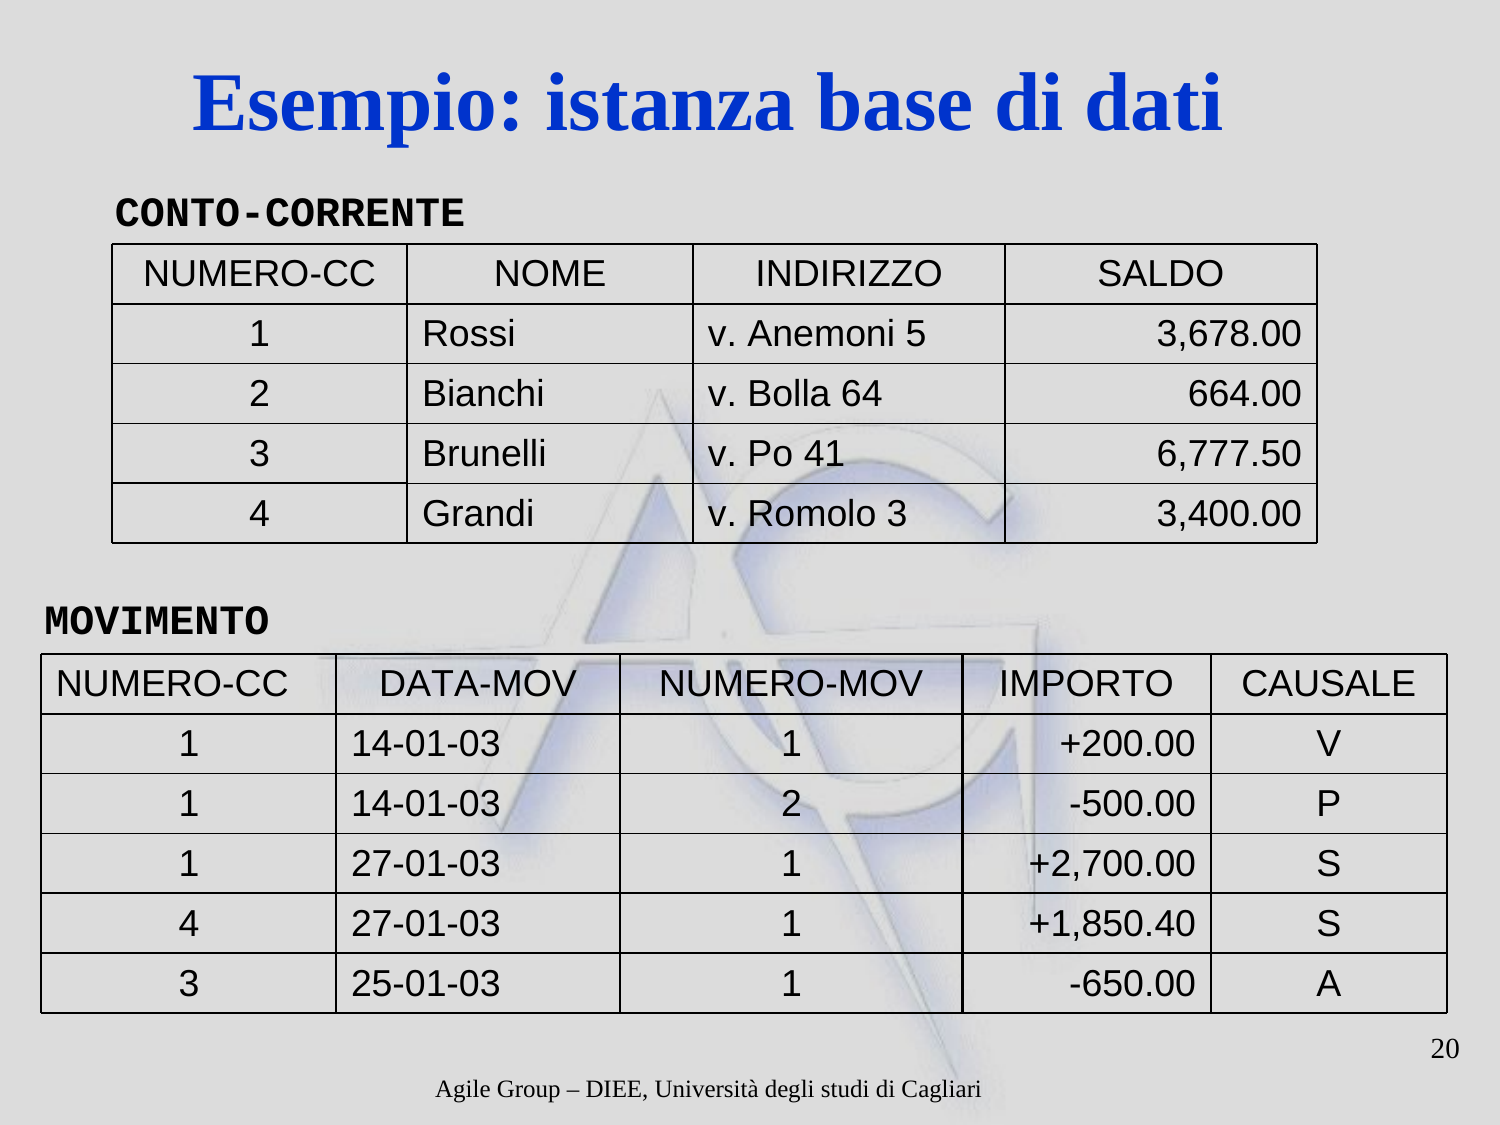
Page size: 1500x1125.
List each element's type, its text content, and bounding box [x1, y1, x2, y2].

text_box 25-01-03 [337, 954, 619, 1012]
text_box INDIRIZZO [694, 245, 1004, 303]
text_box 1 [621, 954, 961, 1012]
text_box SALDO [1006, 245, 1316, 303]
text_box DATA-MOV [337, 655, 619, 713]
text_box 664.00 [1006, 364, 1316, 423]
text_box 14-01-03 [337, 715, 619, 773]
text_box 4 [42, 894, 335, 952]
text_box -500.00 [964, 774, 1210, 833]
text_box v. Bolla 64 [694, 364, 1004, 423]
text_box NUMERO-CC [113, 248, 406, 303]
text_box MOVIMENTO [29, 591, 420, 655]
text_box Bianchi [408, 364, 692, 423]
text_box CONTO-CORRENTE [100, 184, 490, 248]
text_box NUMERO-CC [42, 655, 335, 713]
text_box +1,850.40 [964, 894, 1210, 952]
text_box Brunelli [408, 424, 692, 483]
text_box v. Romolo 3 [694, 484, 1004, 542]
title Esempio: istanza base di dati [29, 8, 1388, 197]
text_box V [1212, 715, 1446, 773]
text_box 1 [42, 834, 335, 892]
text_box Grandi [408, 484, 692, 542]
text_box S [1212, 834, 1446, 892]
text_box 4 [113, 484, 406, 542]
text_box 3,400.00 [1006, 484, 1316, 542]
text_box 3,678.00 [1006, 305, 1316, 363]
text_box P [1212, 774, 1446, 833]
picture [0, 0, 1500, 1125]
text_box A [1212, 954, 1446, 1012]
text_box CAUSALE [1212, 655, 1446, 713]
text_box 14-01-03 [337, 774, 619, 833]
text_box +2,700.00 [964, 834, 1210, 892]
text_box 2 [113, 364, 406, 423]
text_box 1 [113, 305, 406, 363]
text_box 1 [621, 715, 961, 773]
text_box v. Po 41 [694, 424, 1004, 483]
text_box 1 [42, 774, 335, 833]
text_box 1 [42, 715, 335, 773]
text_box 2 [621, 774, 961, 833]
text_box 6,777.50 [1006, 424, 1316, 483]
text_box 27-01-03 [337, 894, 619, 952]
text_box v. Anemoni 5 [694, 305, 1004, 363]
text_box 27-01-03 [337, 834, 619, 892]
text_box IMPORTO [964, 655, 1210, 713]
text_box 3 [42, 954, 335, 1012]
text_box 1 [621, 894, 961, 952]
text_box NUMERO-MOV [621, 655, 961, 713]
text_box NOME [408, 245, 692, 303]
text_box 1 [621, 834, 961, 892]
text_box Rossi [408, 305, 692, 363]
text_box S [1212, 894, 1446, 952]
text_box +200.00 [964, 715, 1210, 773]
text_box 3 [113, 424, 406, 482]
text_box -650.00 [964, 954, 1210, 1012]
